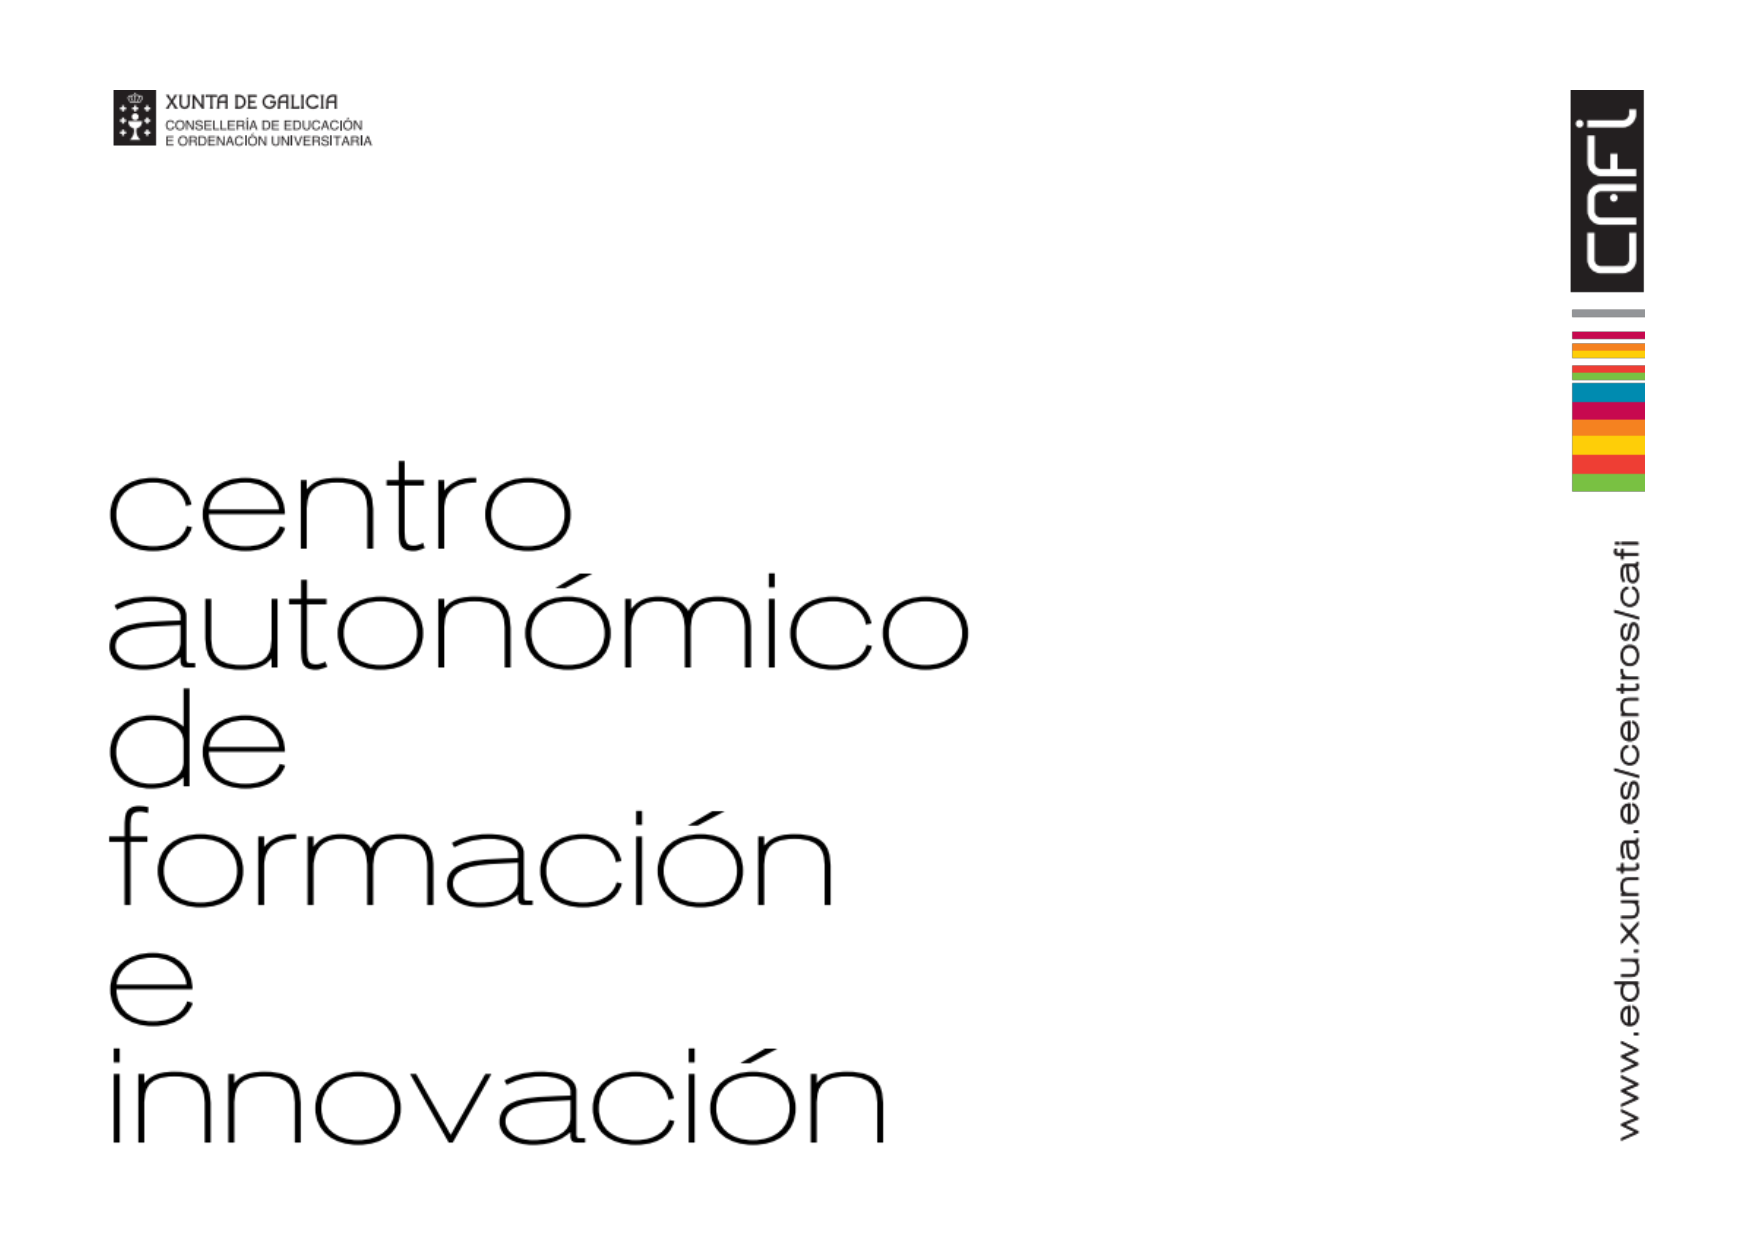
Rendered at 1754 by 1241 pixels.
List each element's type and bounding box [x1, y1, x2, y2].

picture [108, 90, 1645, 1150]
